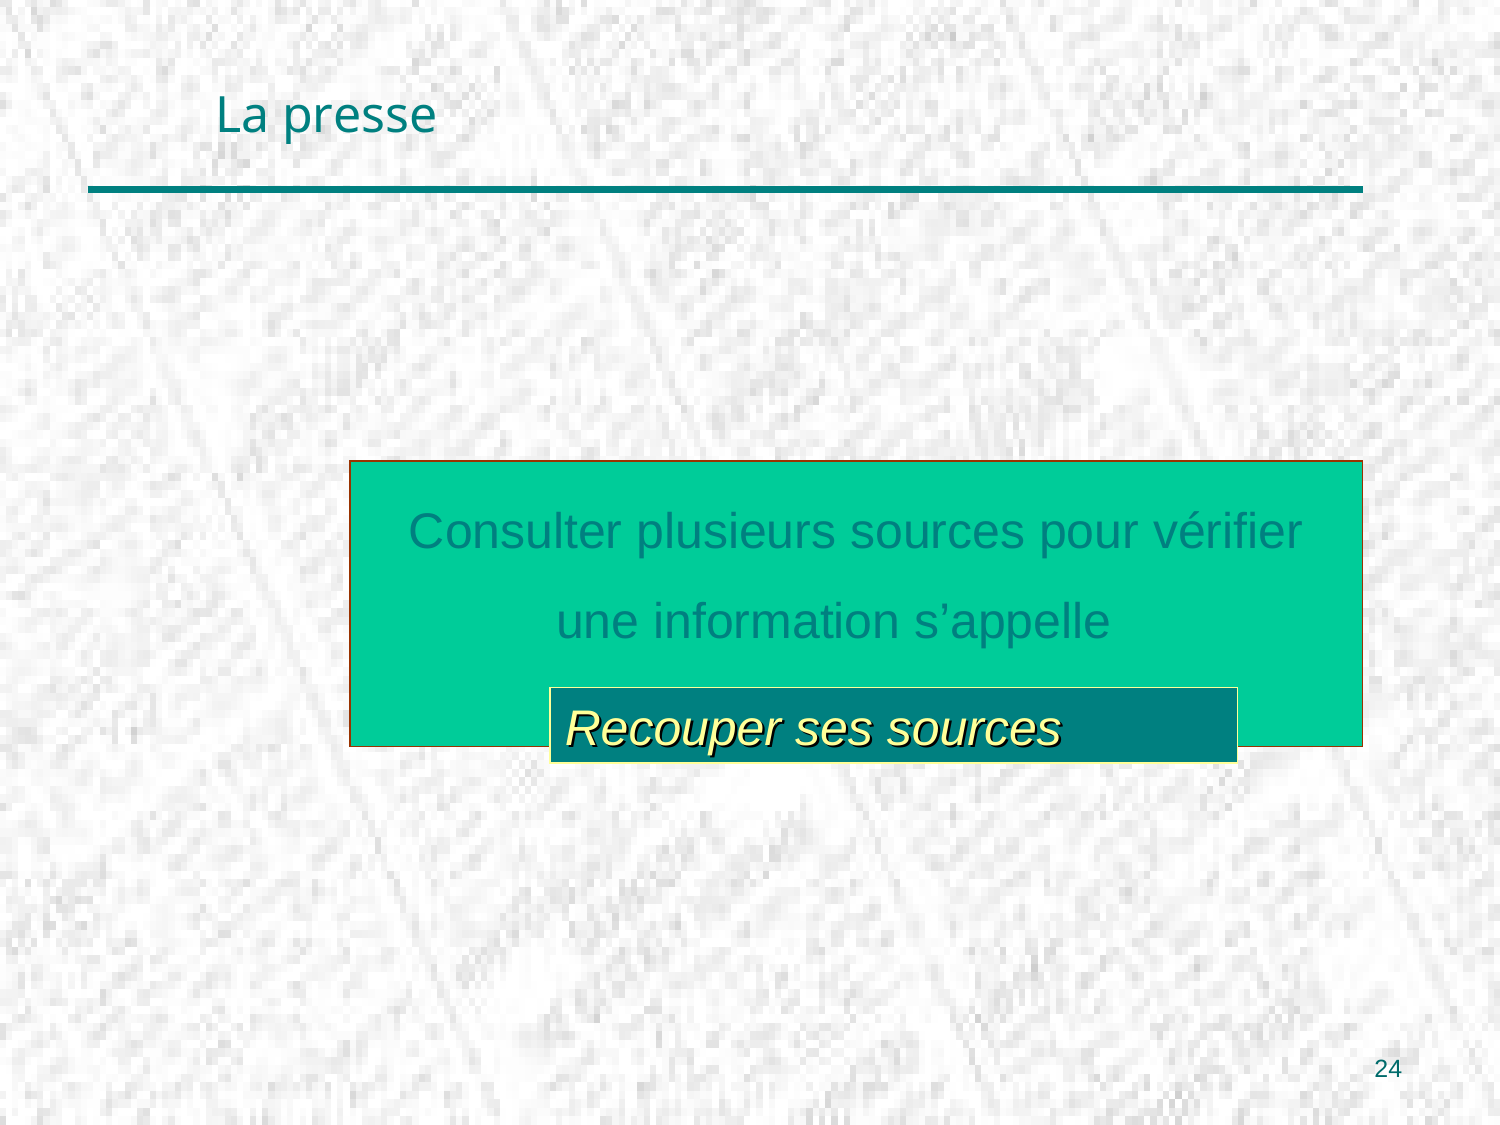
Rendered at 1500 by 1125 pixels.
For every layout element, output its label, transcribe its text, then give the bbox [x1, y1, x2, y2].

text_box Consulter plusieurs sources pour vérifier une information s’appelle … ses sources. [349, 460, 1363, 747]
text_box Recouper ses sources [549, 687, 1238, 763]
picture [0, 0, 1500, 1125]
text_box La presse [200, 74, 454, 151]
